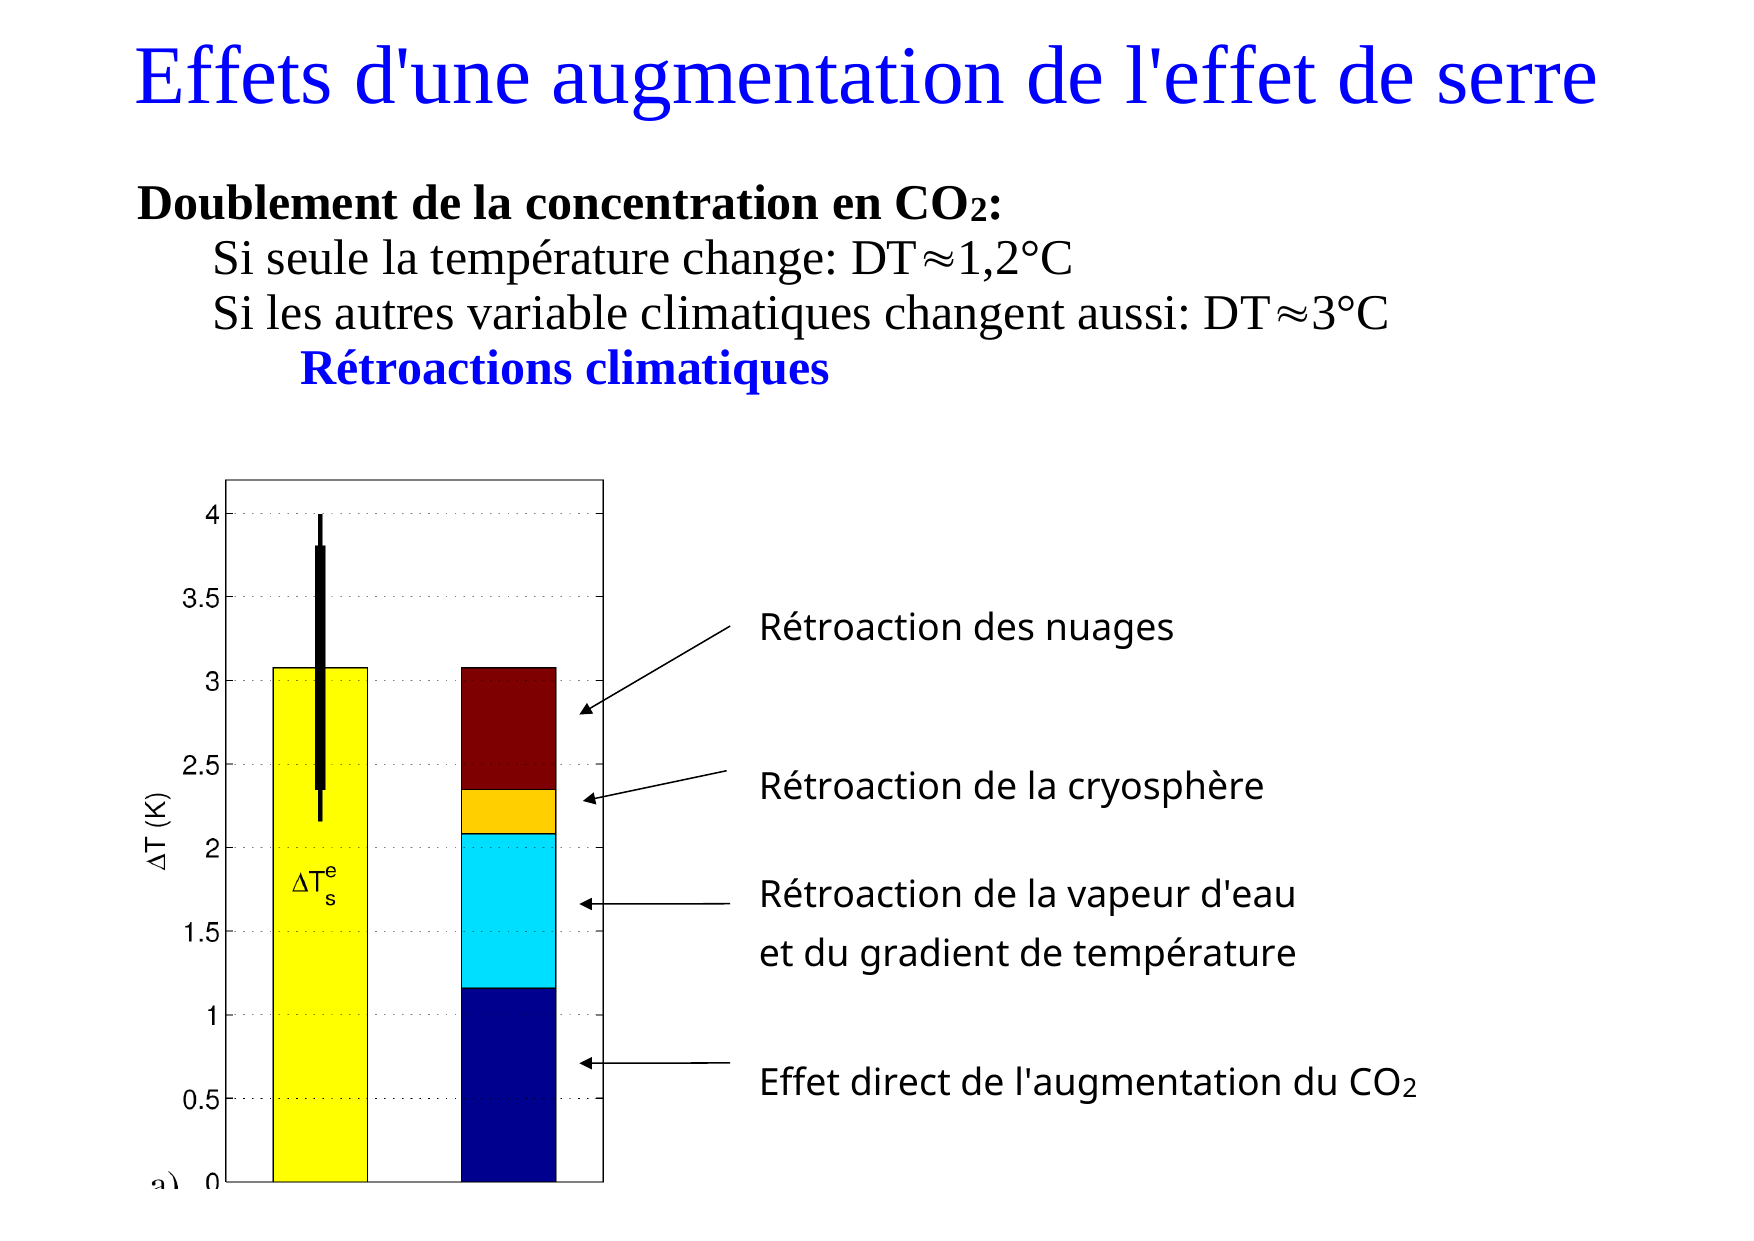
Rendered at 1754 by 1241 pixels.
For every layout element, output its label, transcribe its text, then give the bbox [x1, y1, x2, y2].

text_box Rétroaction de la vapeur d'eau et du gradient de température [744, 851, 1572, 969]
text_box Rétroaction des nuages [744, 584, 1306, 668]
text_box Effets d'une augmentation de l'effet de serre [114, 26, 1642, 129]
text_box Rétroaction de la cryosphère [744, 744, 1353, 833]
picture [135, 472, 609, 1189]
text_box Effet direct de l'augmentation du CO2 [744, 1039, 1572, 1158]
text_box Doublement de la concentration en CO2: Si seule la température change: DT1,2°C Si les autres variable climatiques changent aussi: DT°C Rétroactions climatiques [125, 174, 1674, 396]
